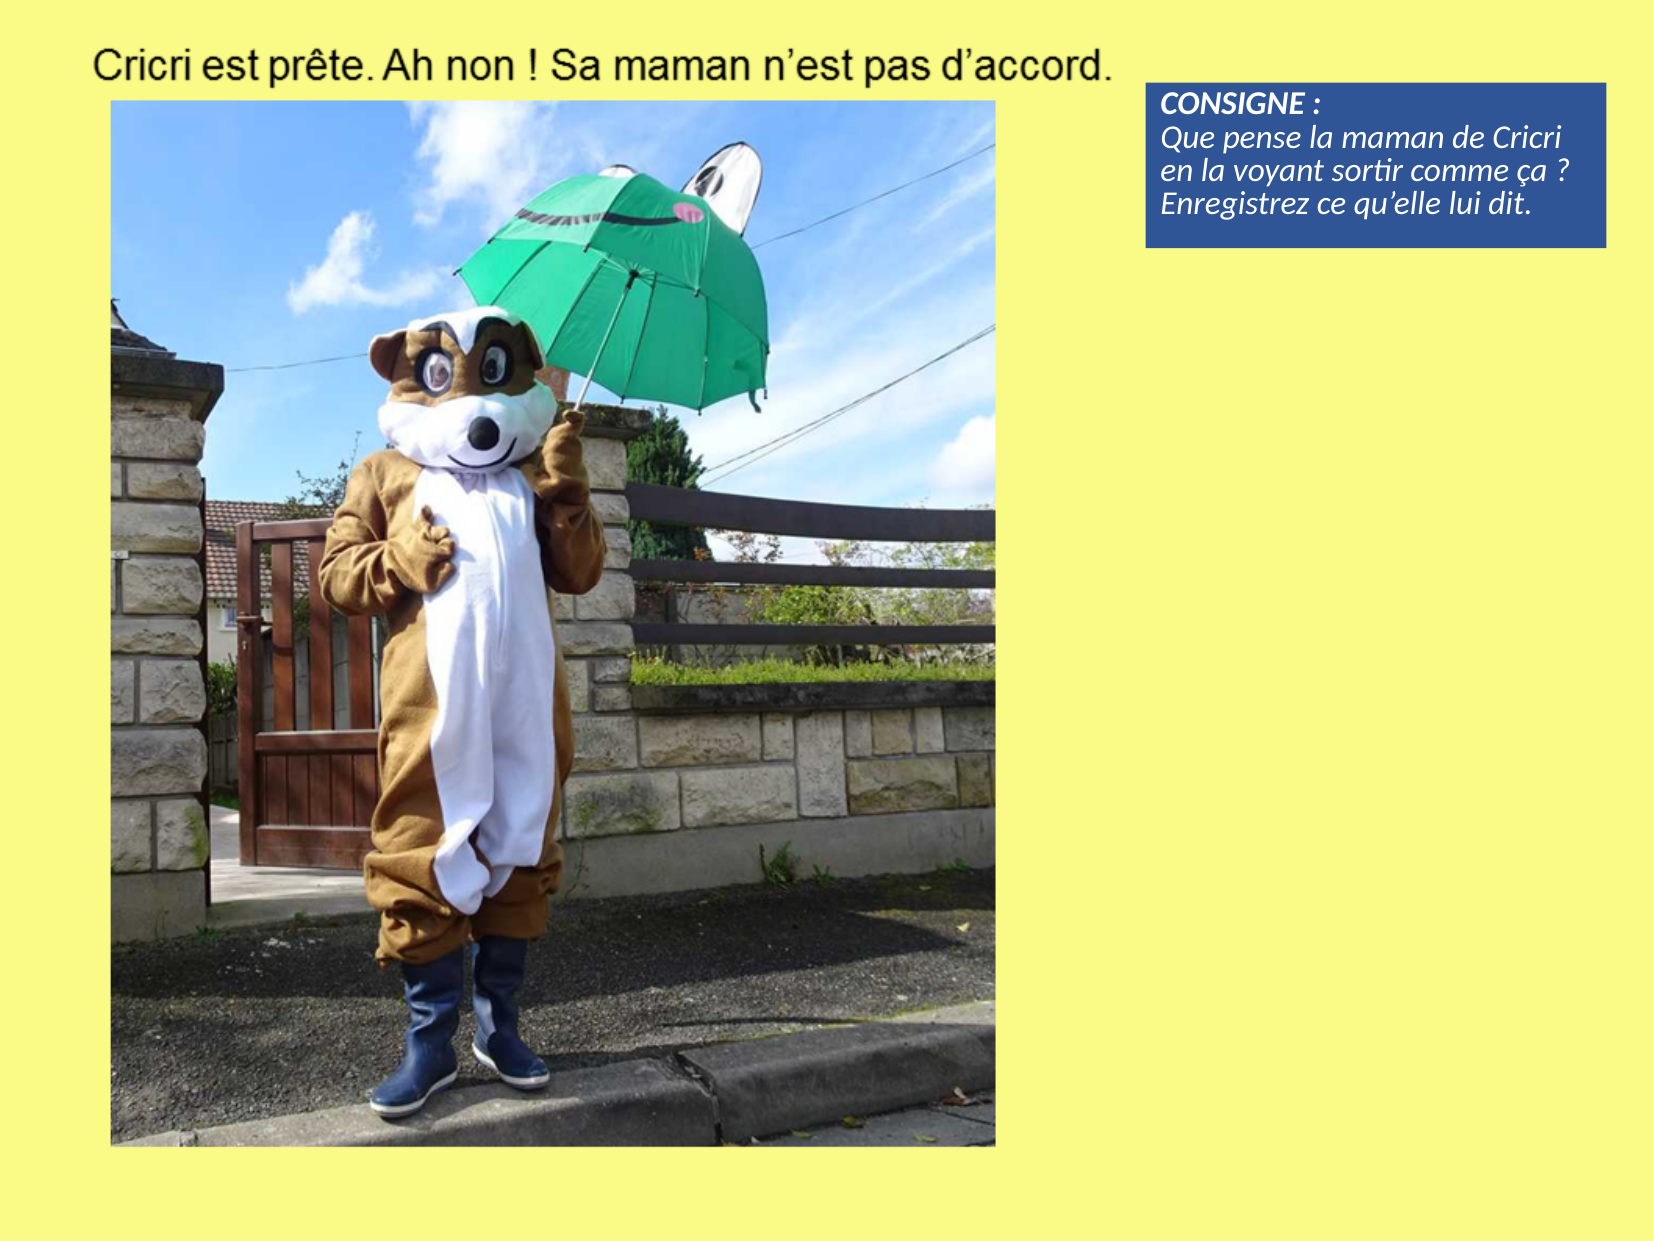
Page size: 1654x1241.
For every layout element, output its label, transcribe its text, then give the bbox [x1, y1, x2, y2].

text_box CONSIGNE : Que pense la maman de Cricri en la voyant sortir comme ça ? Enregistrez ce qu’elle lui dit. [1145, 82, 1607, 249]
picture [0, 0, 1654, 1241]
